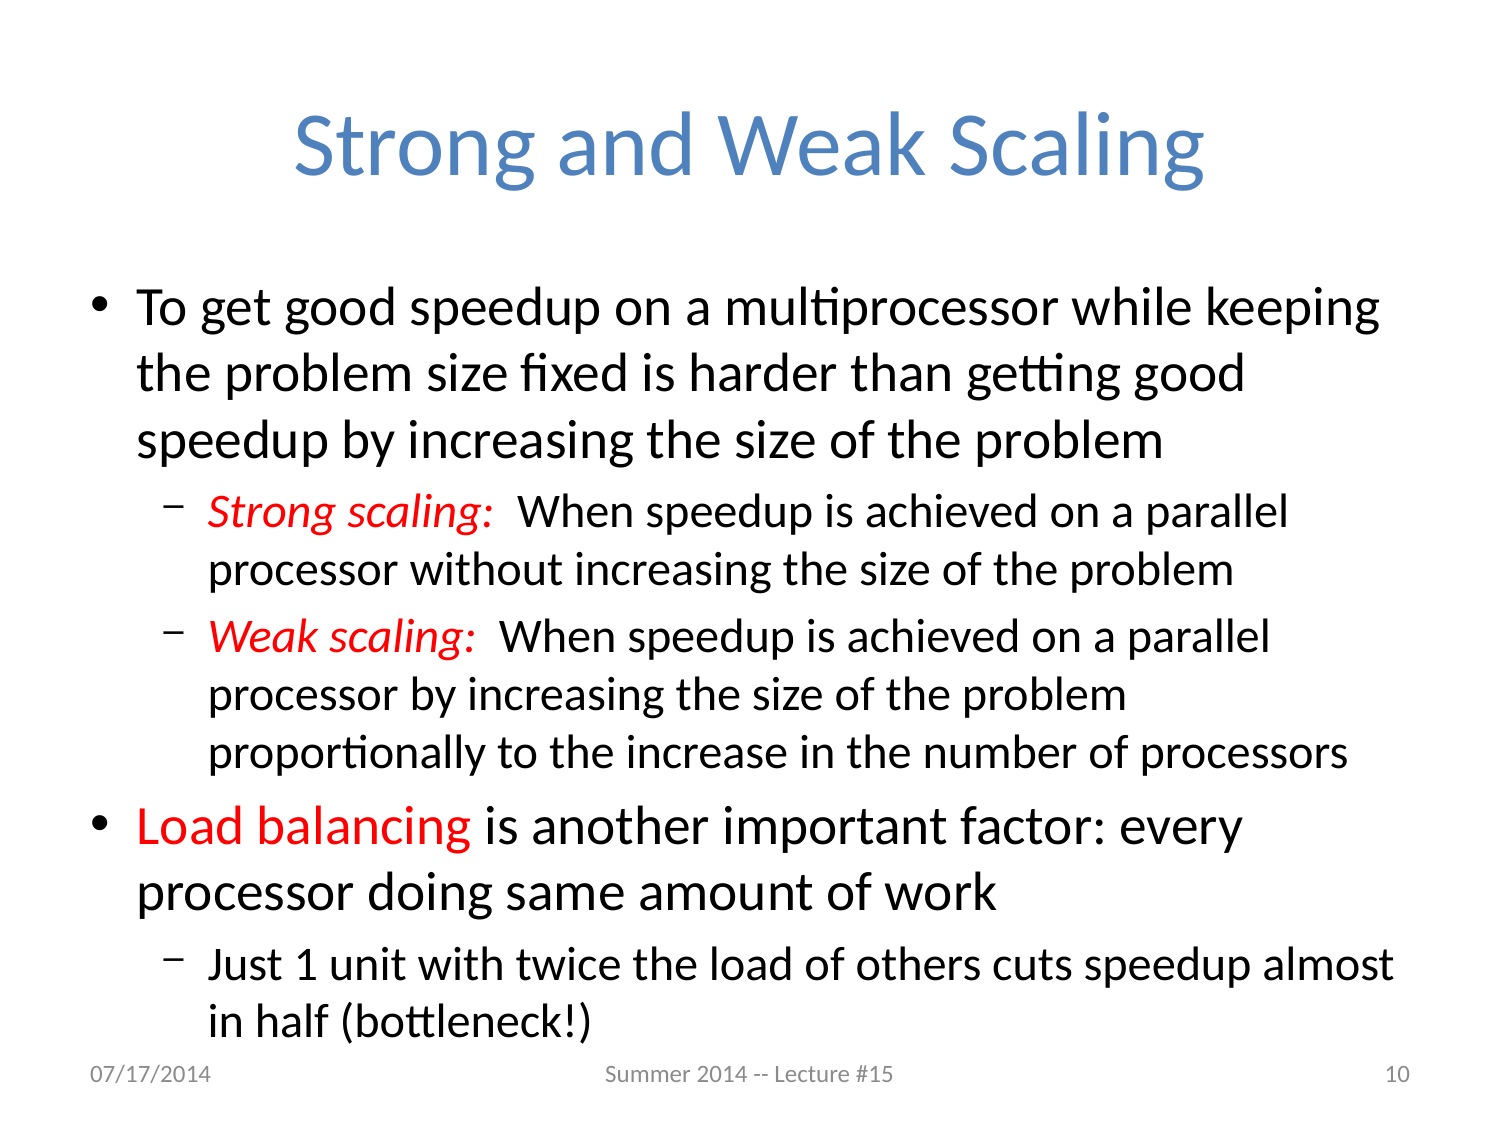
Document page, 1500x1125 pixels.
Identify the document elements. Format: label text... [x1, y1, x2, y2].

list To get good speedup on a multiprocessor while keeping the problem size fixed is harder than getting good speedup by increasing the size of the problem Strong scaling: When speedup is achieved on a parallel processor without increasing the size of the problem Weak scaling: When speedup is achieved on a parallel processor by increasing the size of the problem proportionally to the increase in the number of processors Load balancing is another important factor: every processor doing same amount of work Just 1 unit with twice the load of others cuts speedup almost in half (bottleneck!) [75, 262, 1425, 1073]
title Strong and Weak Scaling [75, 45, 1425, 233]
footer Summer 2014 -- Lecture #15 [512, 1042, 988, 1103]
slide_number <number> [1074, 1042, 1425, 1103]
slide_number 07/17/2014 [75, 1042, 425, 1103]
